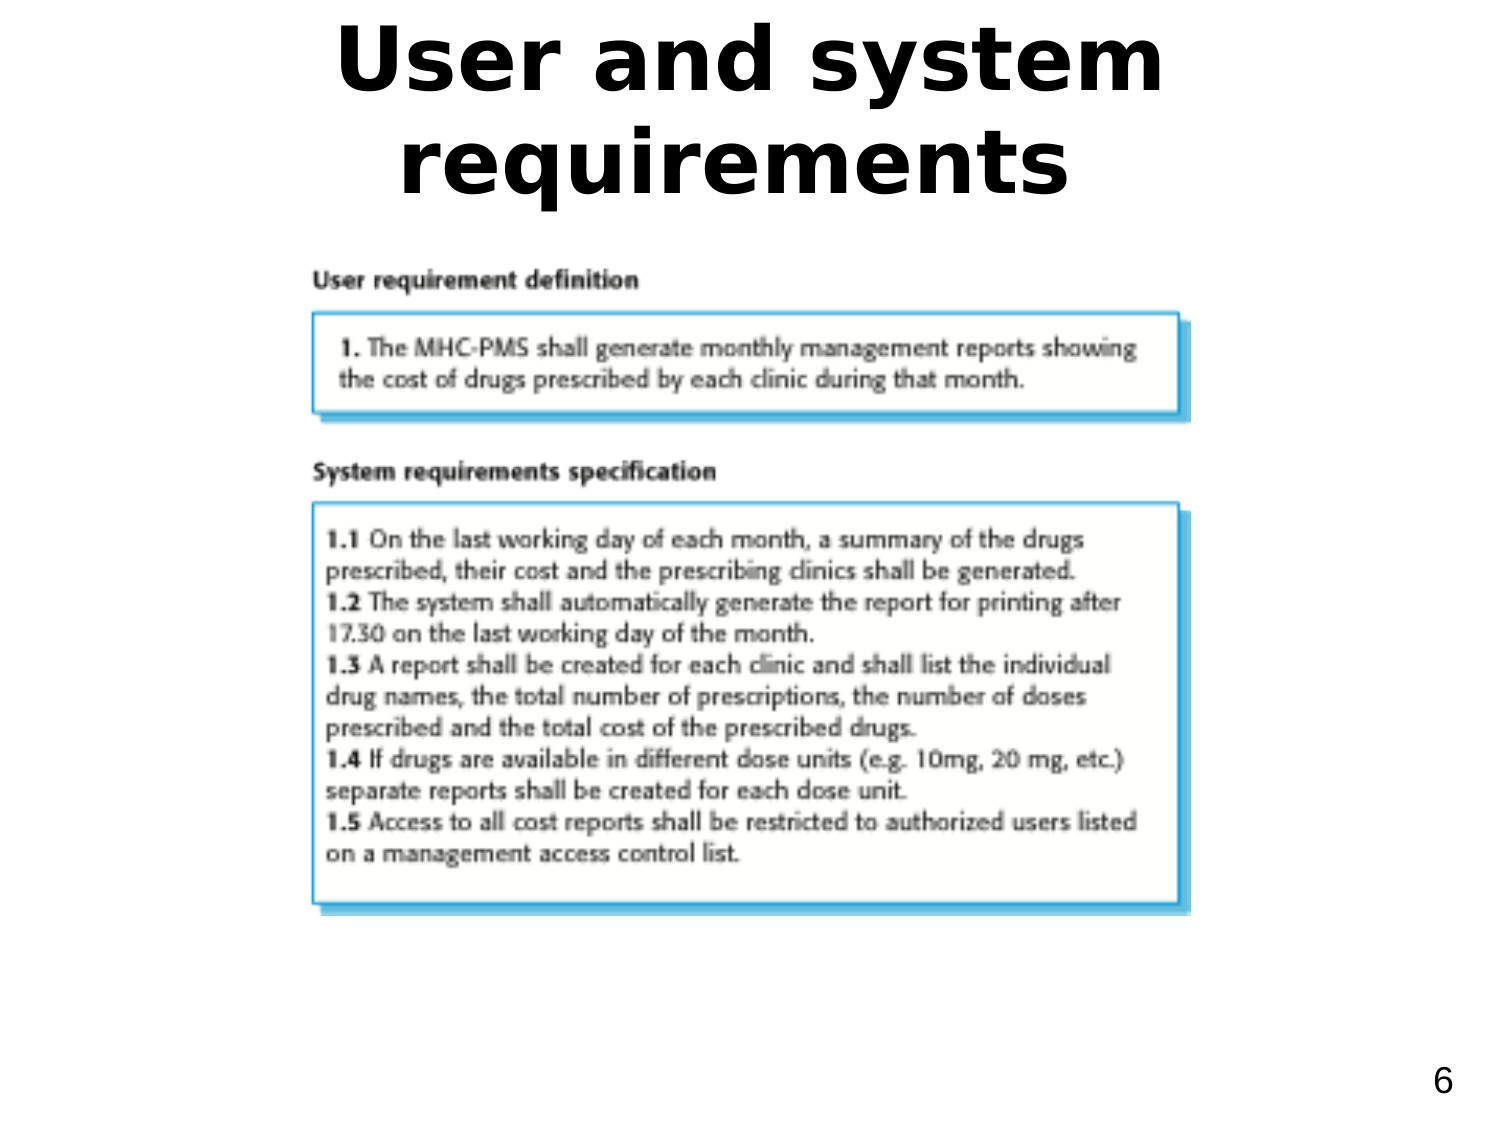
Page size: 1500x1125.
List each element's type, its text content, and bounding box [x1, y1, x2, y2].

picture [309, 263, 1191, 916]
title User and system requirements [75, 7, 1425, 214]
